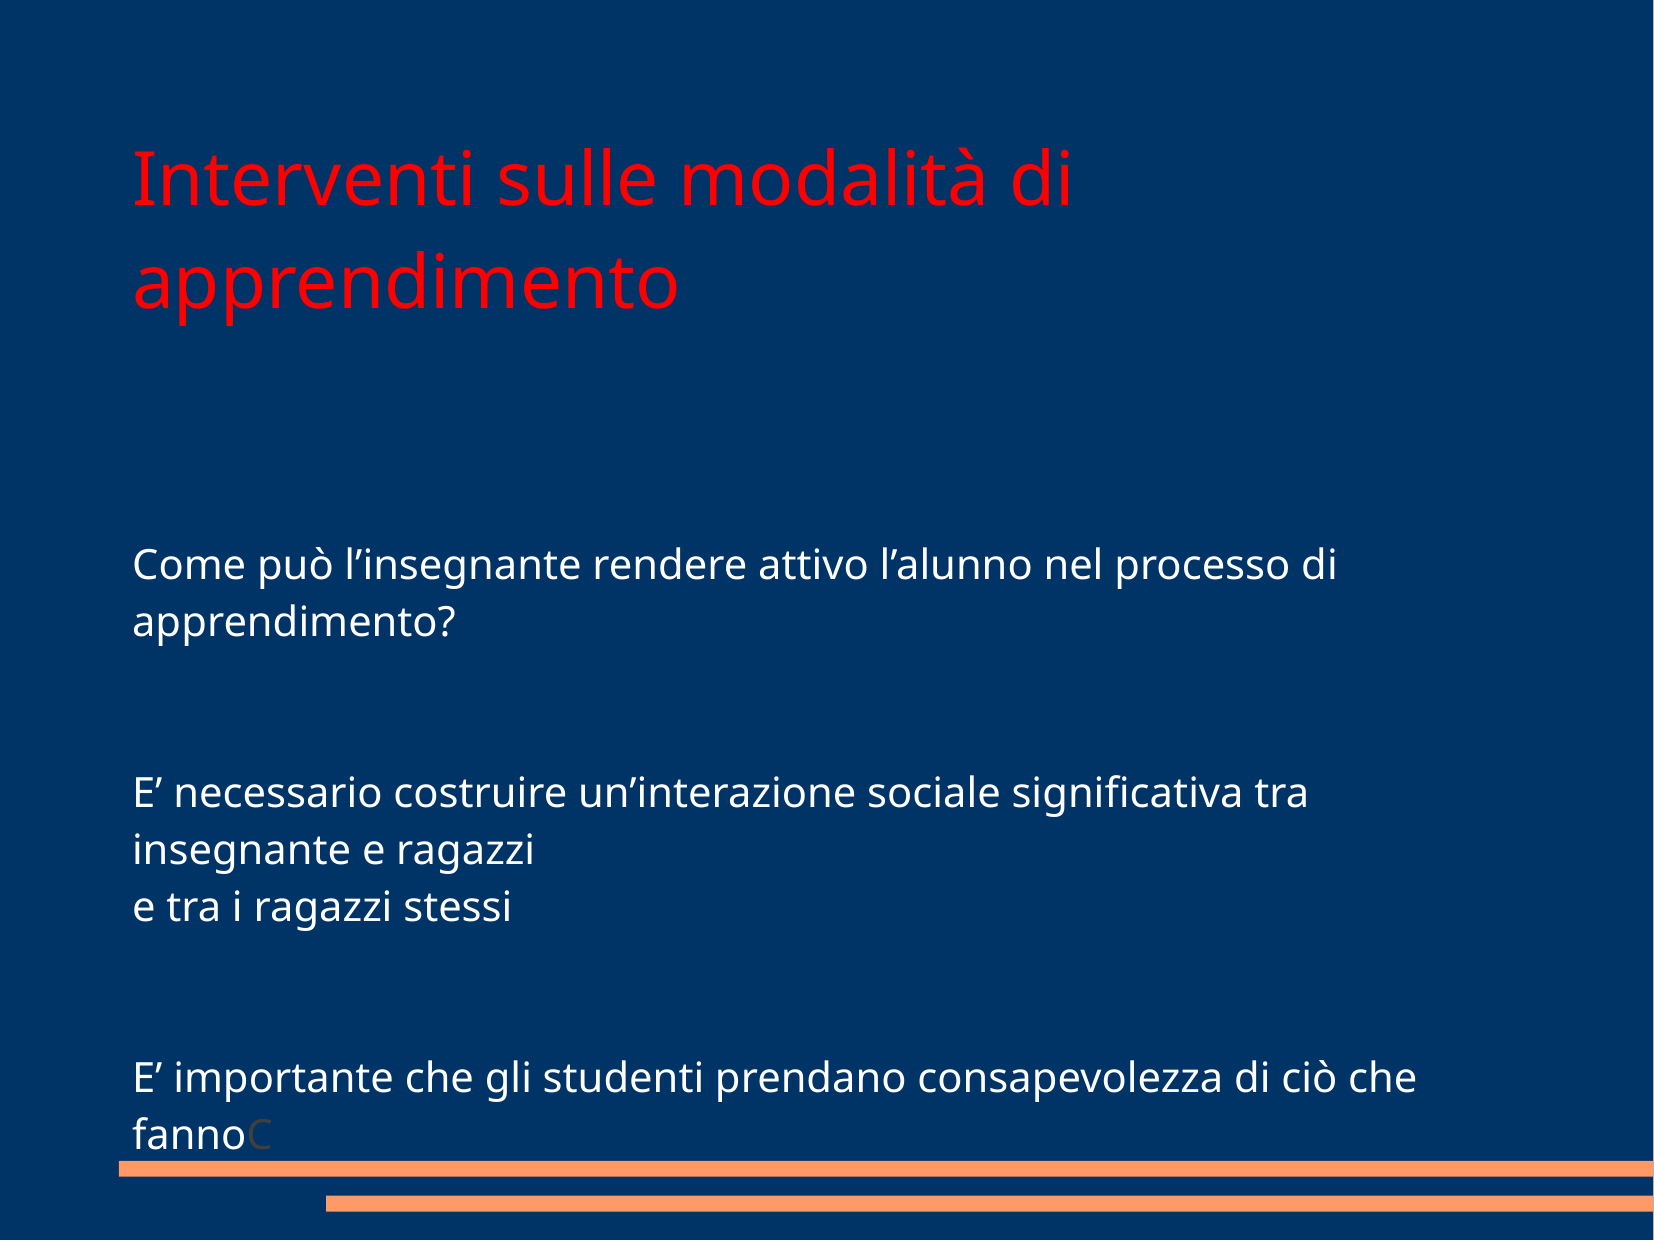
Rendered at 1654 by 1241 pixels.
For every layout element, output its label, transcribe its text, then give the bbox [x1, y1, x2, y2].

text_box Interventi sulle modalità di apprendimento Come può l’insegnante rendere attivo l’alunno nel processo di apprendimento? E’ necessario costruire un’interazione sociale significativa tra insegnante e ragazzi e tra i ragazzi stessi E’ importante che gli studenti prendano consapevolezza di ciò che fannoC [117, 118, 1545, 763]
